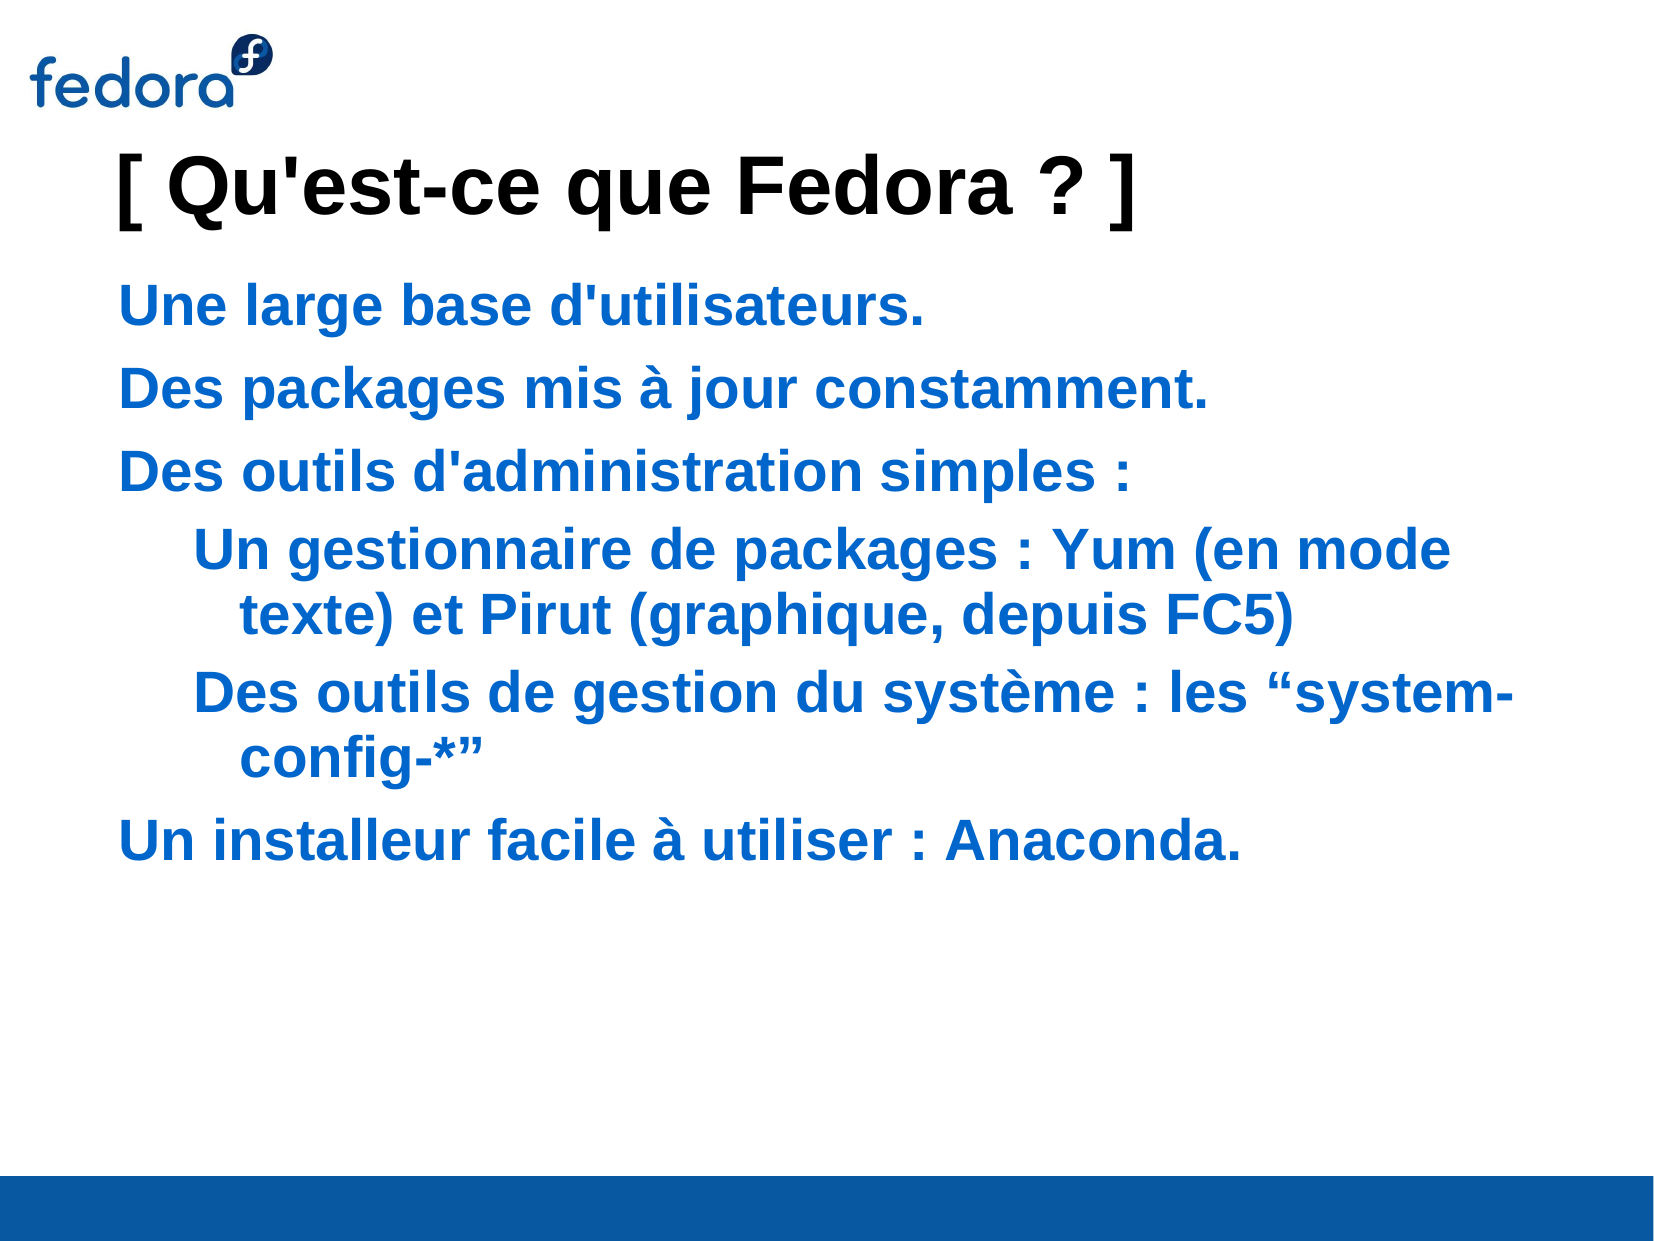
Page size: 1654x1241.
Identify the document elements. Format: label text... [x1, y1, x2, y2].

picture [22, 27, 277, 115]
list Une large base d'utilisateurs. Des packages mis à jour constamment. Des outils d'administration simples : Un gestionnaire de packages : Yum (en mode texte) et Pirut (graphique, depuis FC5) Des outils de gestion du système : les “system-config-*” Un installeur facile à utiliser : Anaconda. [118, 272, 1523, 1141]
title [ Qu'est-ce que Fedora ? ] [115, 122, 1521, 249]
picture [0, 1176, 1654, 1241]
